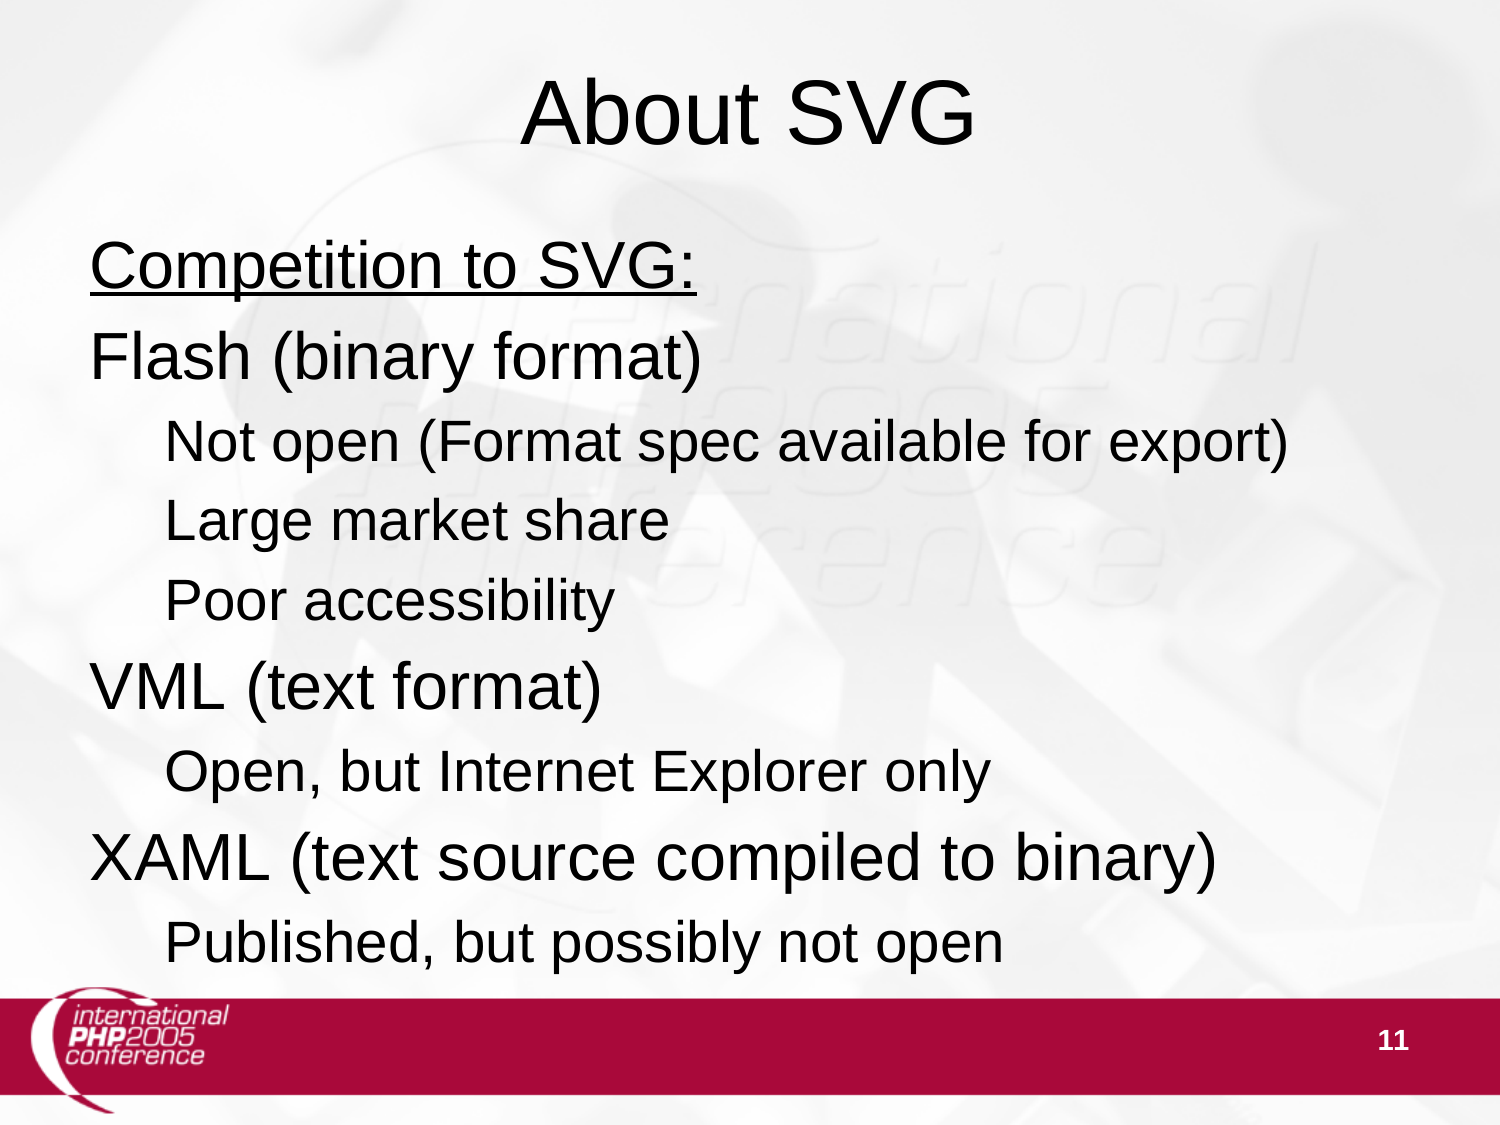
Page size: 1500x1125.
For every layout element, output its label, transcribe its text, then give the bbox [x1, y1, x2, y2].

picture [0, 0, 1500, 1125]
title About SVG [75, 18, 1426, 207]
list Competition to SVG: Flash (binary format) Not open (Format spec available for export) Large market share Poor accessibility VML (text format) Open, but Internet Explorer only XAML (text source compiled to binary) Published, but possibly not open [75, 220, 1426, 982]
